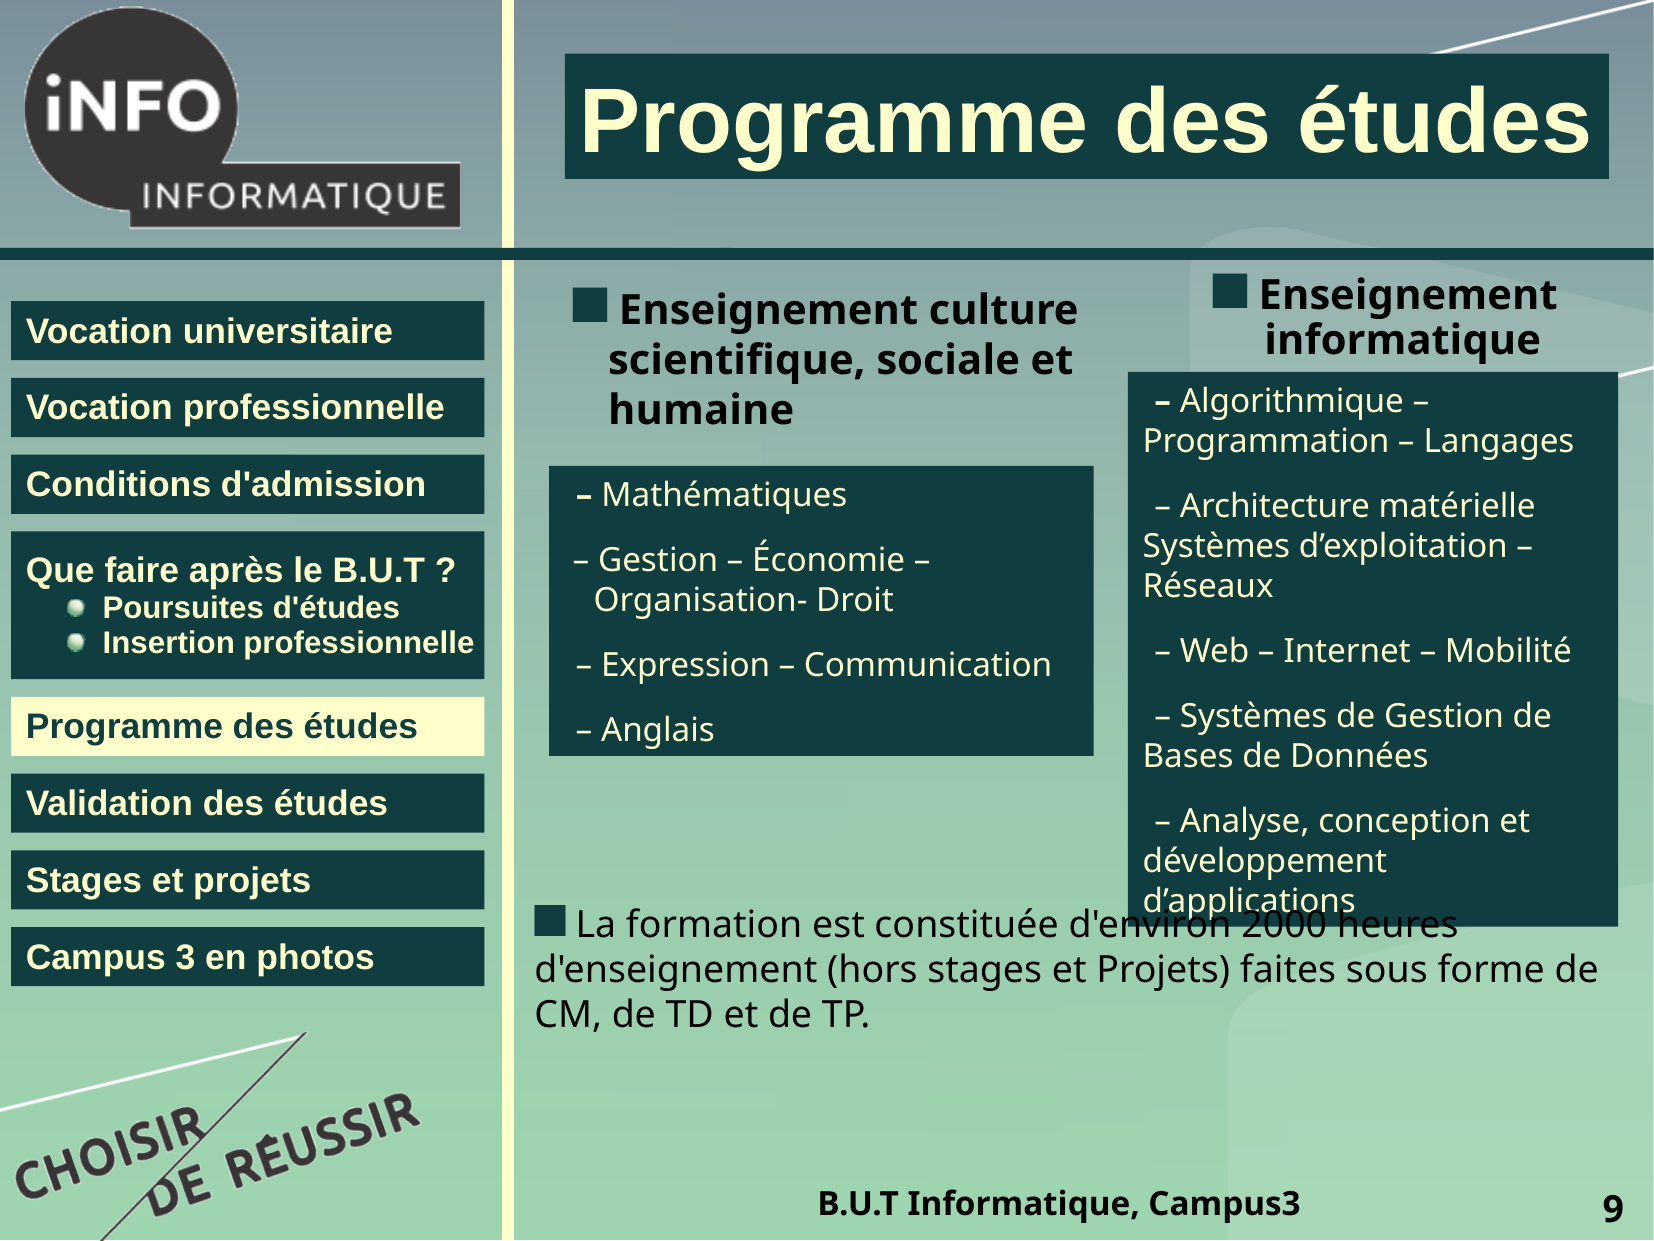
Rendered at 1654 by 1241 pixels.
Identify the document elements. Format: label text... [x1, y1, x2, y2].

text_box Que faire après le B.U.T ? Poursuites d'études Insertion professionnelle [11, 531, 485, 680]
text_box Conditions d'admission [11, 454, 485, 514]
text_box Programme des études [564, 53, 1609, 179]
text_box – Algorithmique – Programmation – Langages – Architecture matérielle Systèmes d’exploitation – Réseaux – Web – Internet – Mobilité – Systèmes de Gestion de Bases de Données – Analyse, conception et développement d’applications [1127, 371, 1619, 892]
text_box Programme des études [11, 696, 485, 756]
picture [514, 260, 1654, 1240]
picture [0, 0, 502, 247]
text_box Validation des études [11, 773, 485, 833]
picture [0, 260, 502, 1241]
text_box La formation est constituée d'environ 2000 heures d'enseignement (hors stages et Projets) faites sous forme de CM, de TD et de TP. [519, 892, 1642, 1167]
text_box Stages et projets [11, 850, 485, 910]
text_box Vocation universitaire [11, 301, 485, 361]
picture [1129, 260, 1654, 371]
text_box Campus 3 en photos [11, 927, 485, 987]
text_box Vocation professionnelle [11, 377, 485, 438]
text_box Enseignement culture scientifique, sociale et humaine [557, 184, 1129, 426]
text_box – Mathématiques – Gestion – Économie – Organisation- Droit – Expression – Communication – Anglais [549, 465, 1094, 756]
text_box Enseignement informatique [1197, 266, 1654, 384]
picture [514, 0, 1654, 248]
